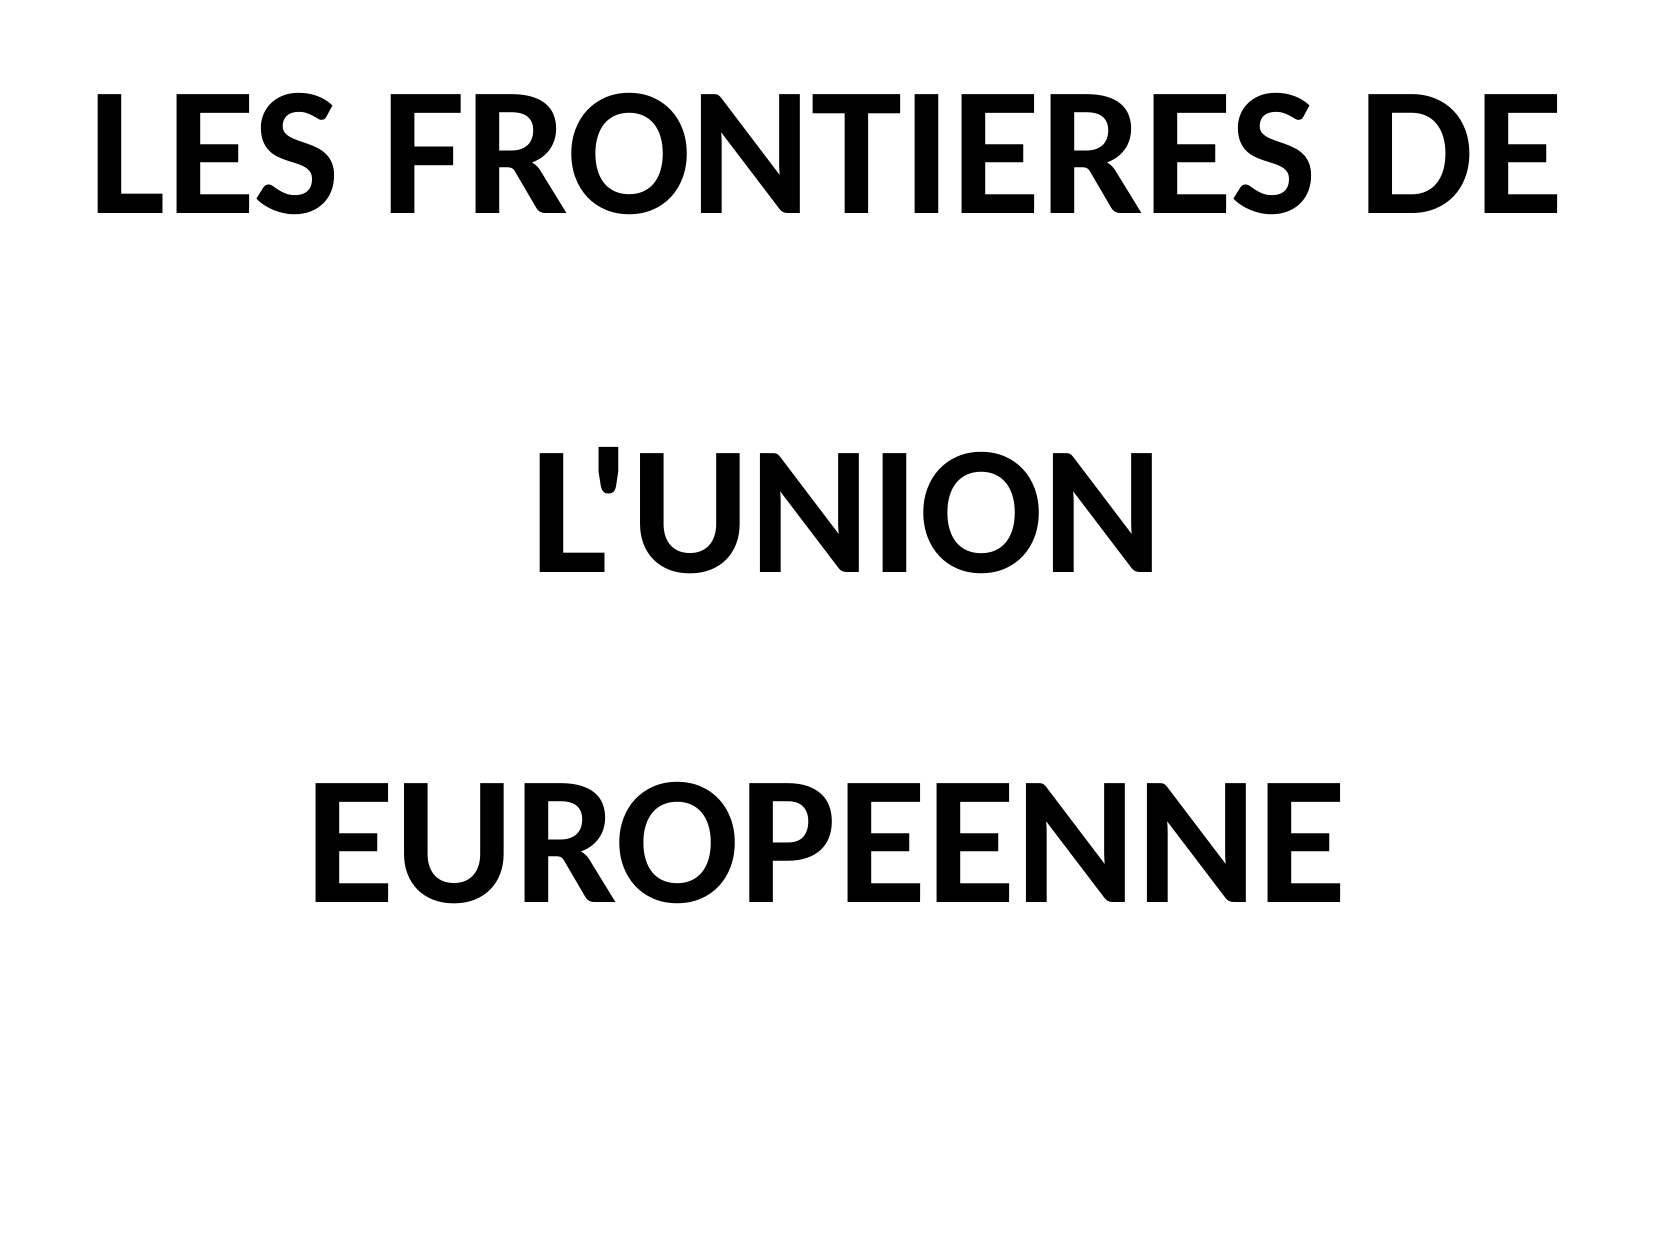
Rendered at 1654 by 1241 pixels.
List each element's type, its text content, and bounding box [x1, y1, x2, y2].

subtitle LES FRONTIERES DE L'UNION EUROPEENNE [82, 6, 1571, 1152]
